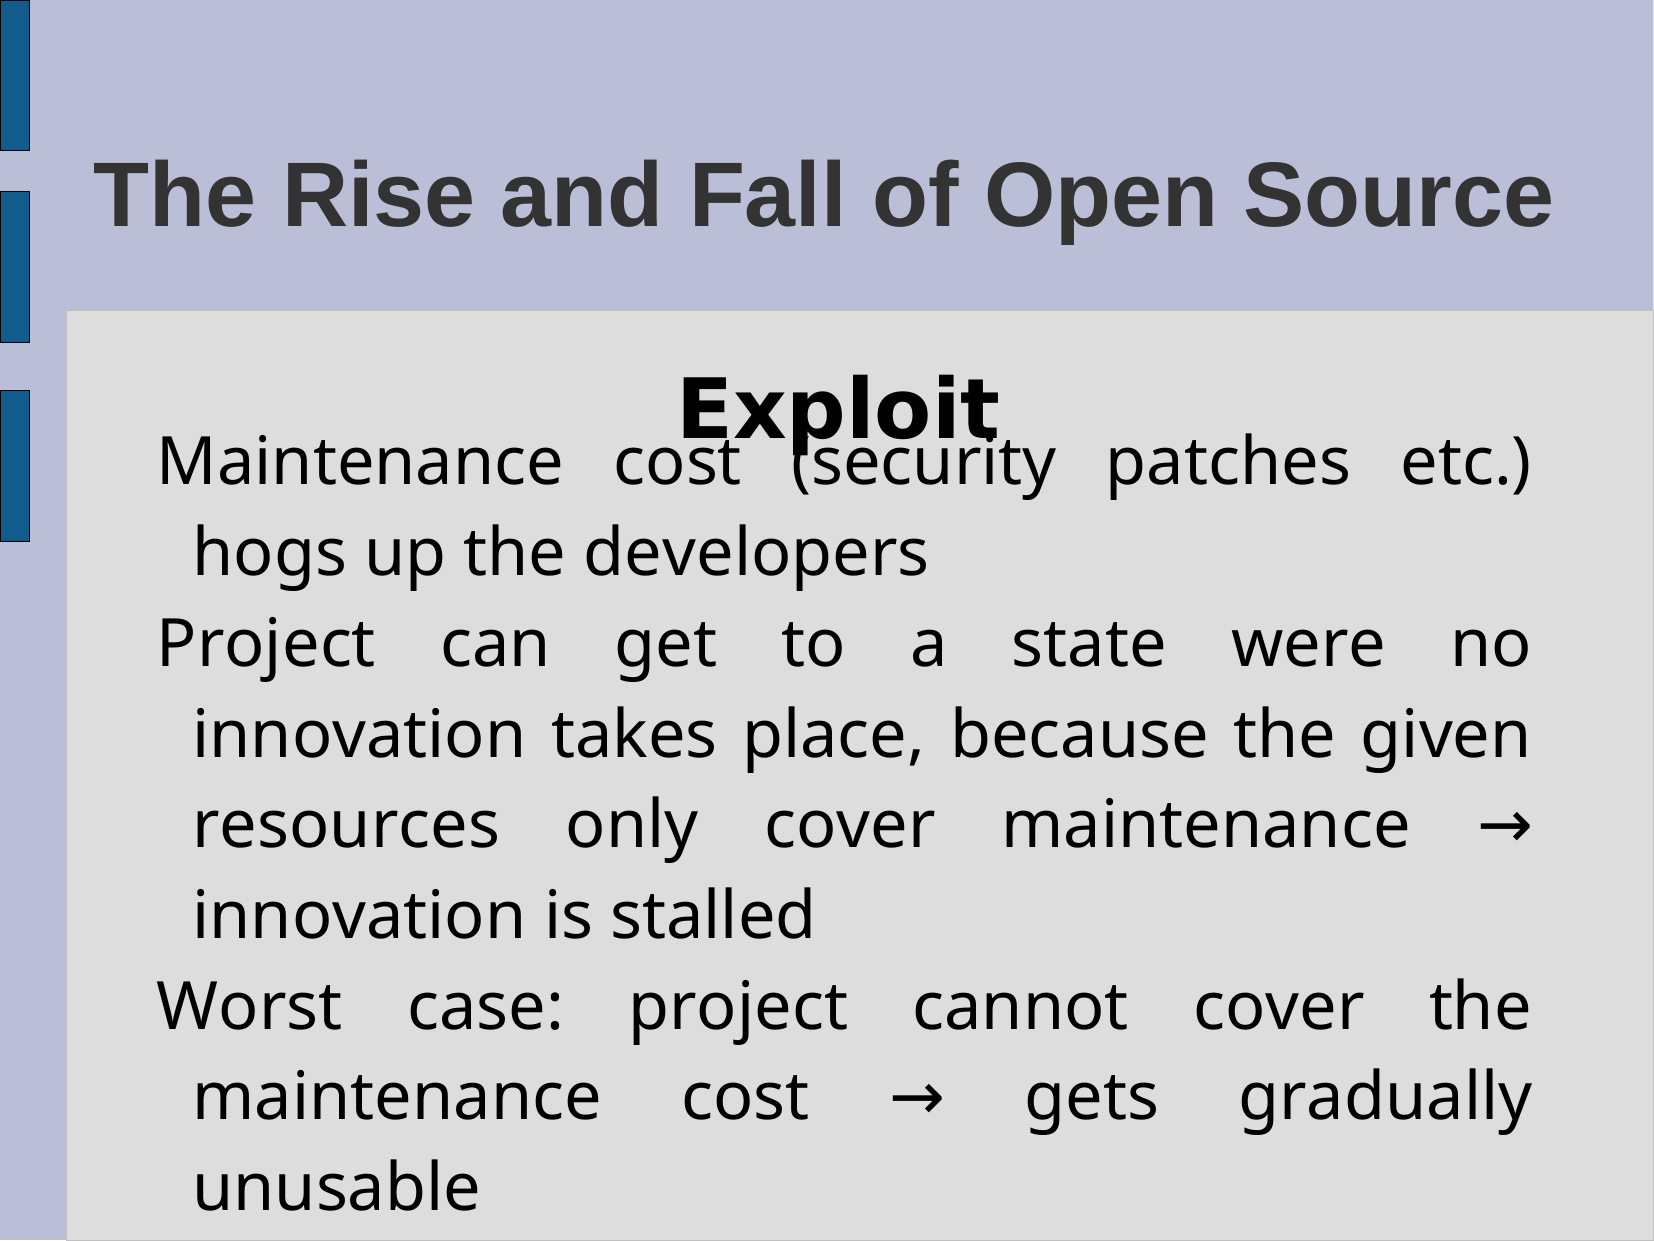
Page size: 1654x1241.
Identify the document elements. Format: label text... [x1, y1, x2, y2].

title The Rise and Fall of Open Source [37, 98, 1613, 291]
text_box Exploit [101, 354, 1576, 488]
subtitle Maintenance cost (security patches etc.) hogs up the developers Project can get to a state were no innovation takes place, because the given resources only cover maintenance → innovation is stalled Worst case: project cannot cover the maintenance cost → gets gradually unusable [121, 525, 1534, 1119]
